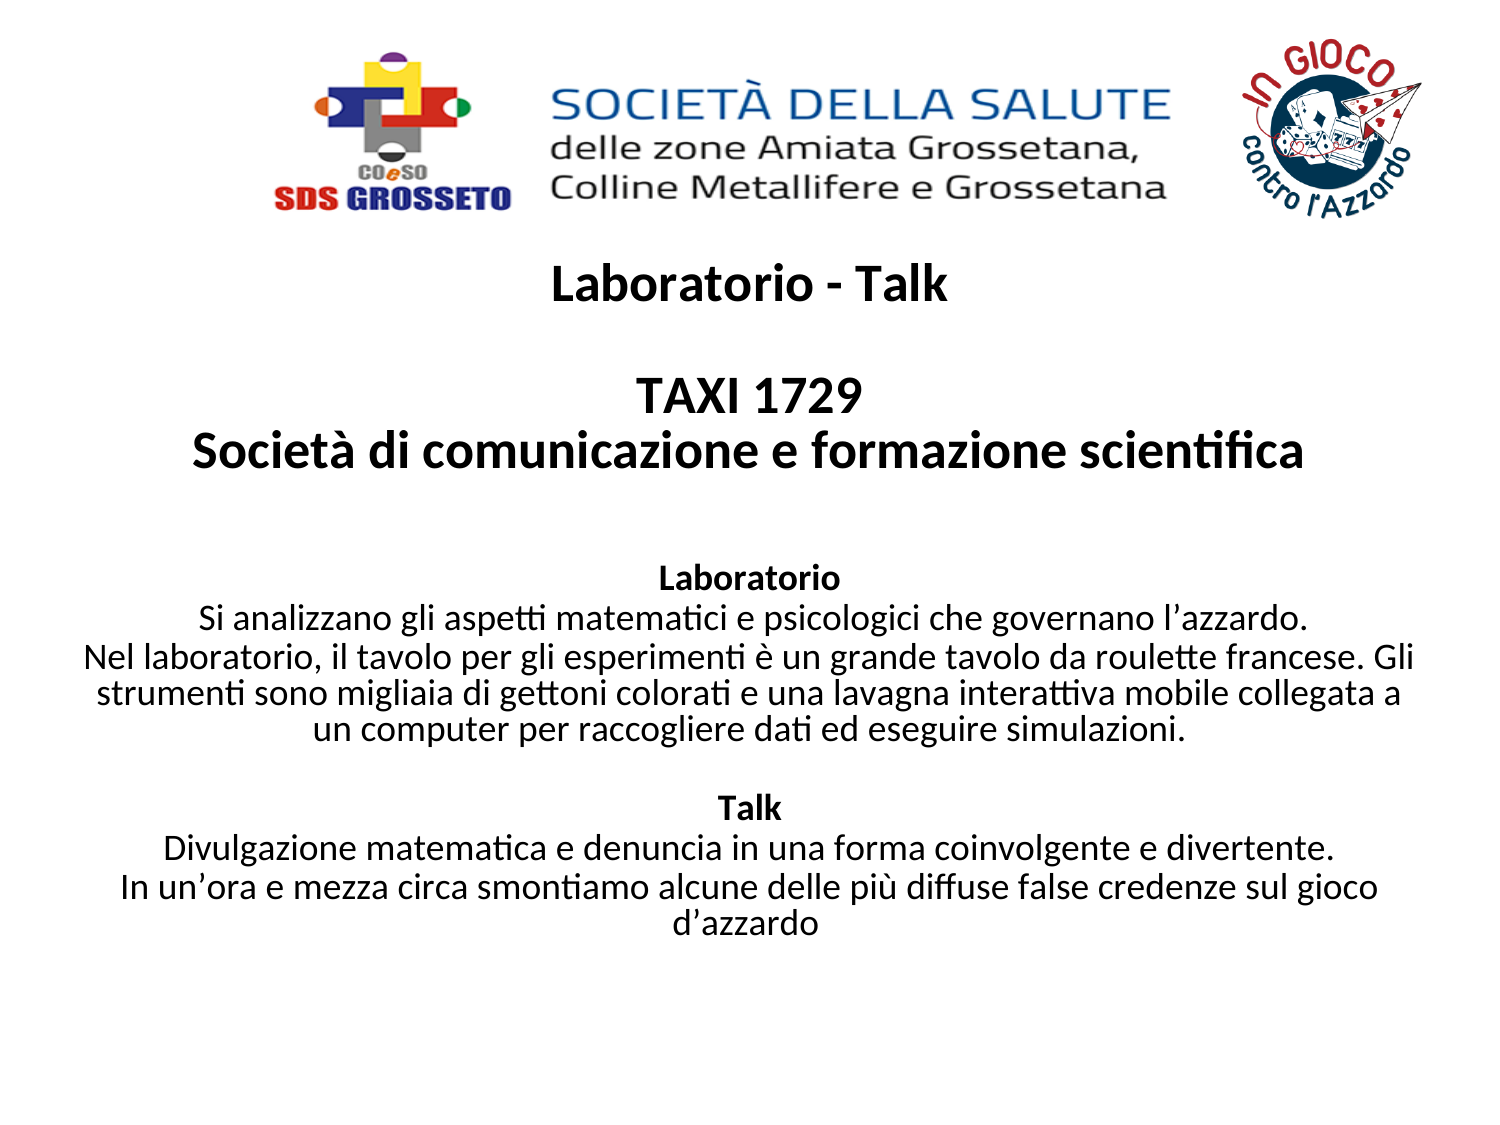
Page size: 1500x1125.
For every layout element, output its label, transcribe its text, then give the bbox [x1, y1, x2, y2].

picture [1222, 18, 1443, 240]
picture [265, 42, 1194, 221]
text_box Laboratorio - Talk TAXI 1729 Società di comunicazione e formazione scientifica Laboratorio Si analizzano gli aspetti matematici e psicologici che governano l’azzardo. Nel laboratorio, il tavolo per gli esperimenti è un grande tavolo da roulette francese. Gli strumenti sono migliaia di gettoni colorati e una lavagna interattiva mobile collegata a un computer per raccogliere dati ed eseguire simulazioni. Talk Divulgazione matematica e denuncia in una forma coinvolgente e divertente. In un’ora e mezza circa smontiamo alcune delle più diffuse false credenze sul gioco d’azzardo [64, 231, 1436, 1071]
